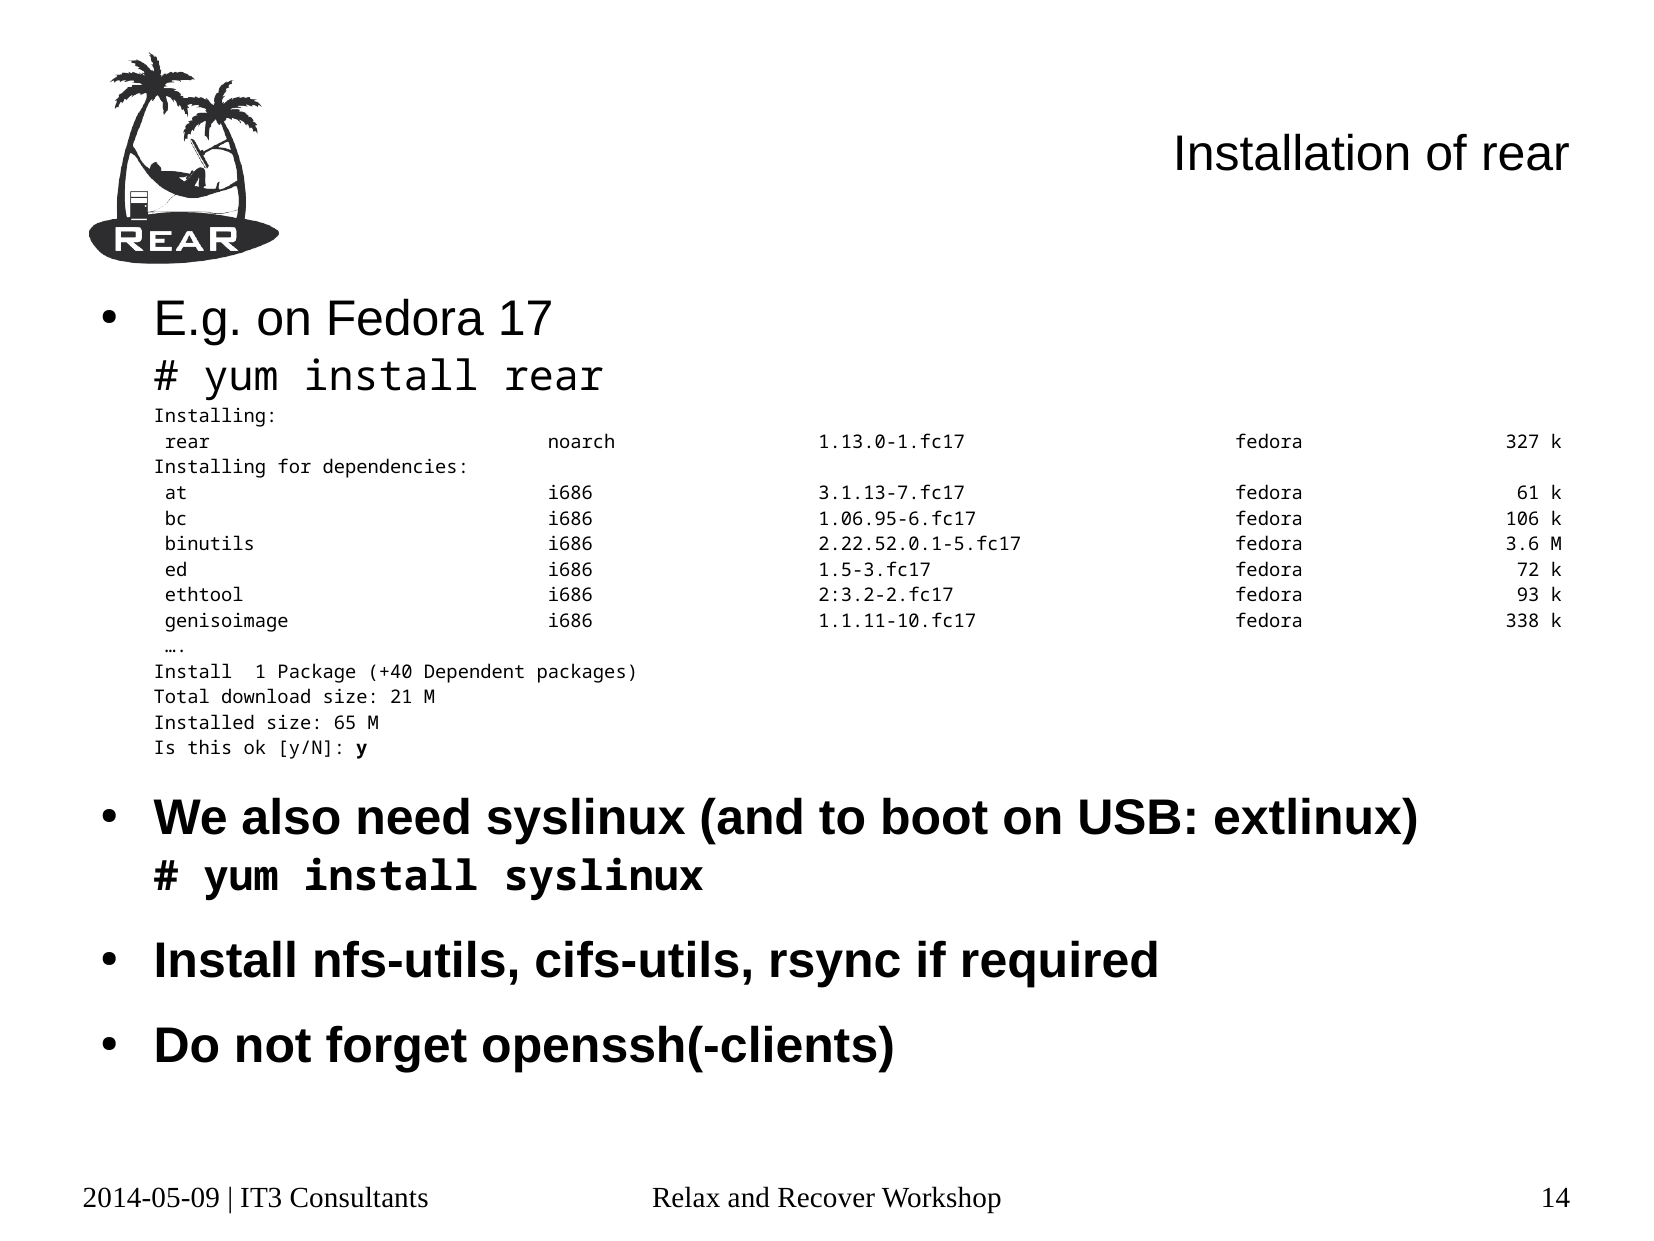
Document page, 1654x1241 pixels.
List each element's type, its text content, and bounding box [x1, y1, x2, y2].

list E.g. on Fedora 17 # yum install rear Installing: rear noarch 1.13.0-1.fc17 fedora 327 k Installing for dependencies: at i686 3.1.13-7.fc17 fedora 61 k bc i686 1.06.95-6.fc17 fedora 106 k binutils i686 2.22.52.0.1-5.fc17 fedora 3.6 M ed i686 1.5-3.fc17 fedora 72 k ethtool i686 2:3.2-2.fc17 fedora 93 k genisoimage i686 1.1.11-10.fc17 fedora 338 k …. Install 1 Package (+40 Dependent packages) Total download size: 21 M Installed size: 65 M Is this ok [y/N]: y We also need syslinux (and to boot on USB: extlinux) # yum install syslinux Install nfs-utils, cifs-utils, rsync if required Do not forget openssh(-clients) [82, 290, 1571, 1109]
title Installation of rear [295, 49, 1571, 257]
picture [88, 52, 279, 266]
